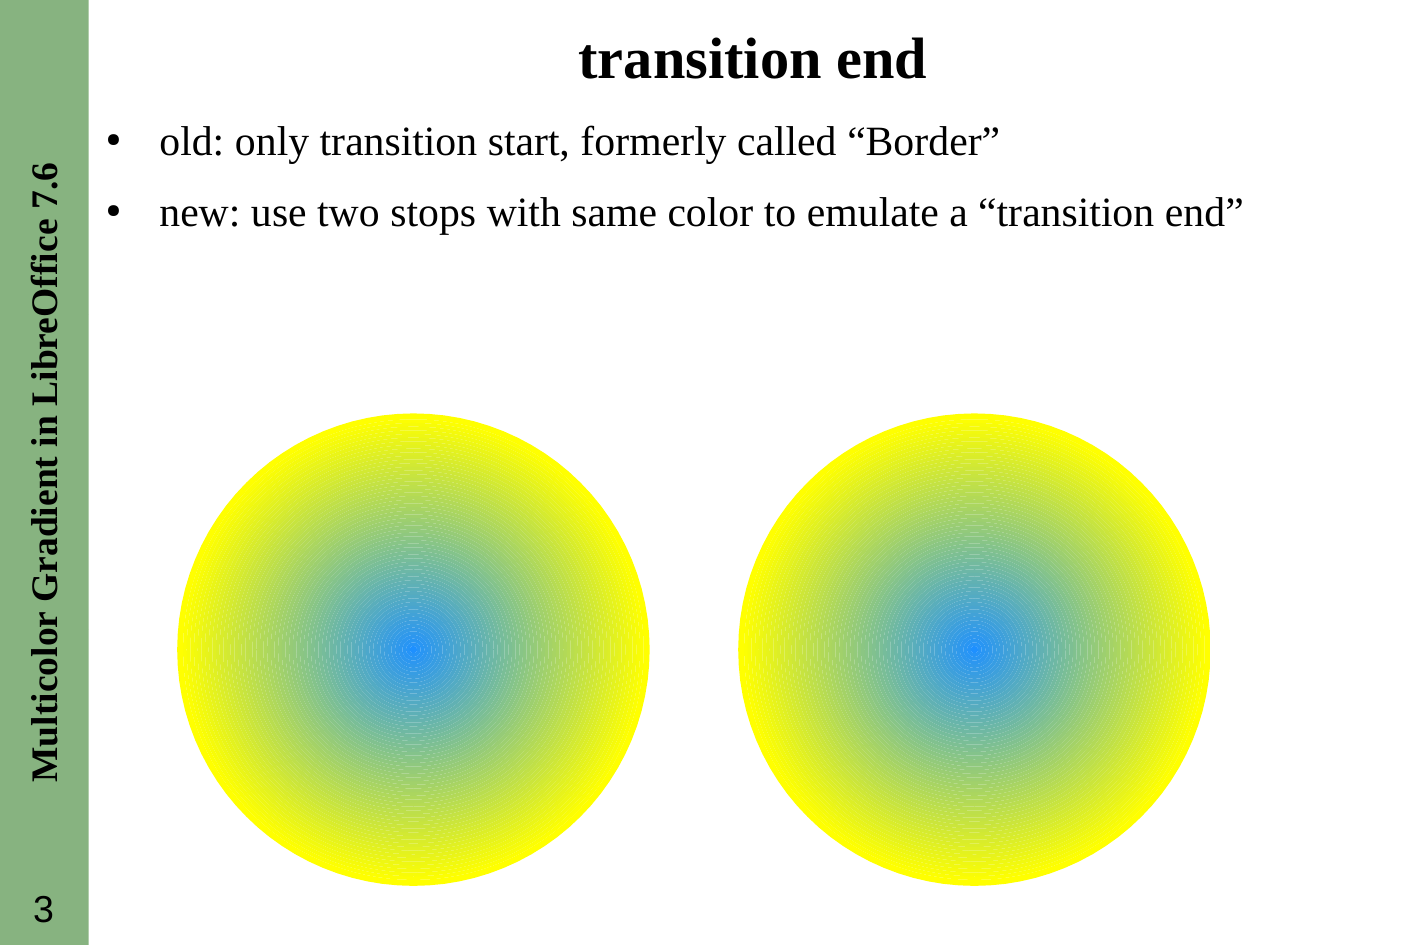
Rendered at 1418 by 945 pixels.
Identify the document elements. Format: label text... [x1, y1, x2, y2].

text_box [738, 413, 1211, 886]
title transition end [88, 0, 1418, 119]
list old: only transition start, formerly called “Border” new: use two stops with same color to emulate a “transition end” [88, 118, 1329, 266]
text_box [177, 413, 650, 886]
